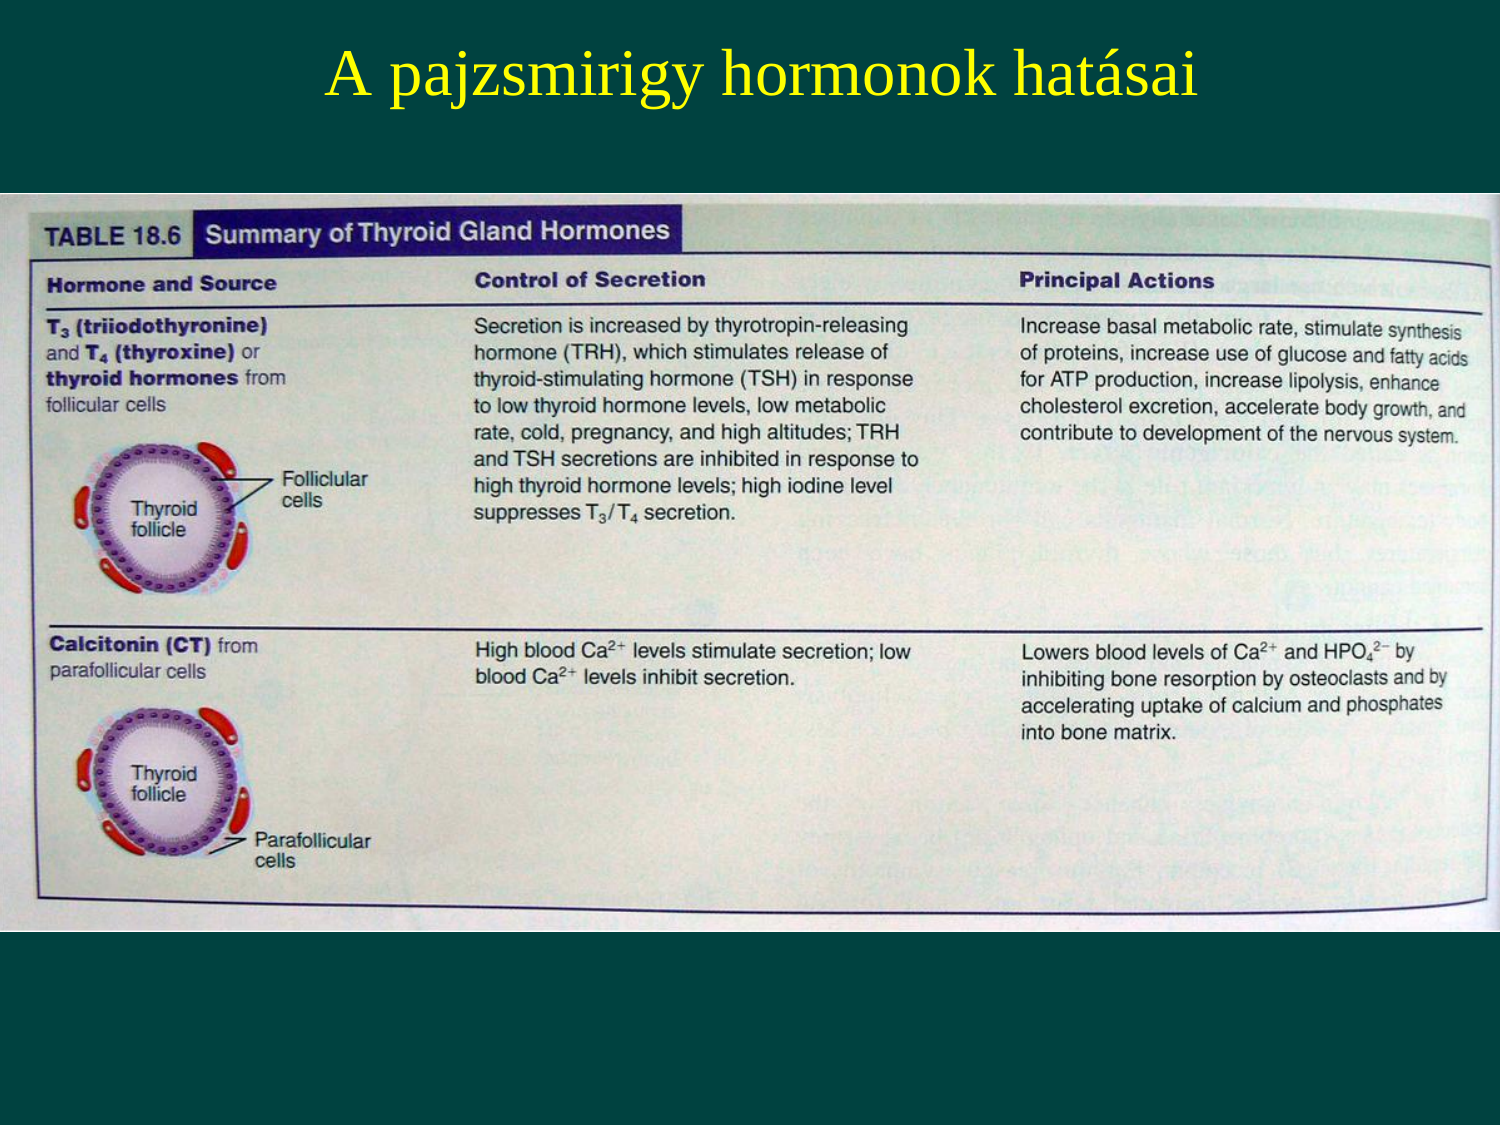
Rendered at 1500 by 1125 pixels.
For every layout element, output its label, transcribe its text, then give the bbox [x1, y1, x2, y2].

picture [0, 193, 1500, 932]
title A pajzsmirigy hormonok hatásai [125, 37, 1401, 100]
